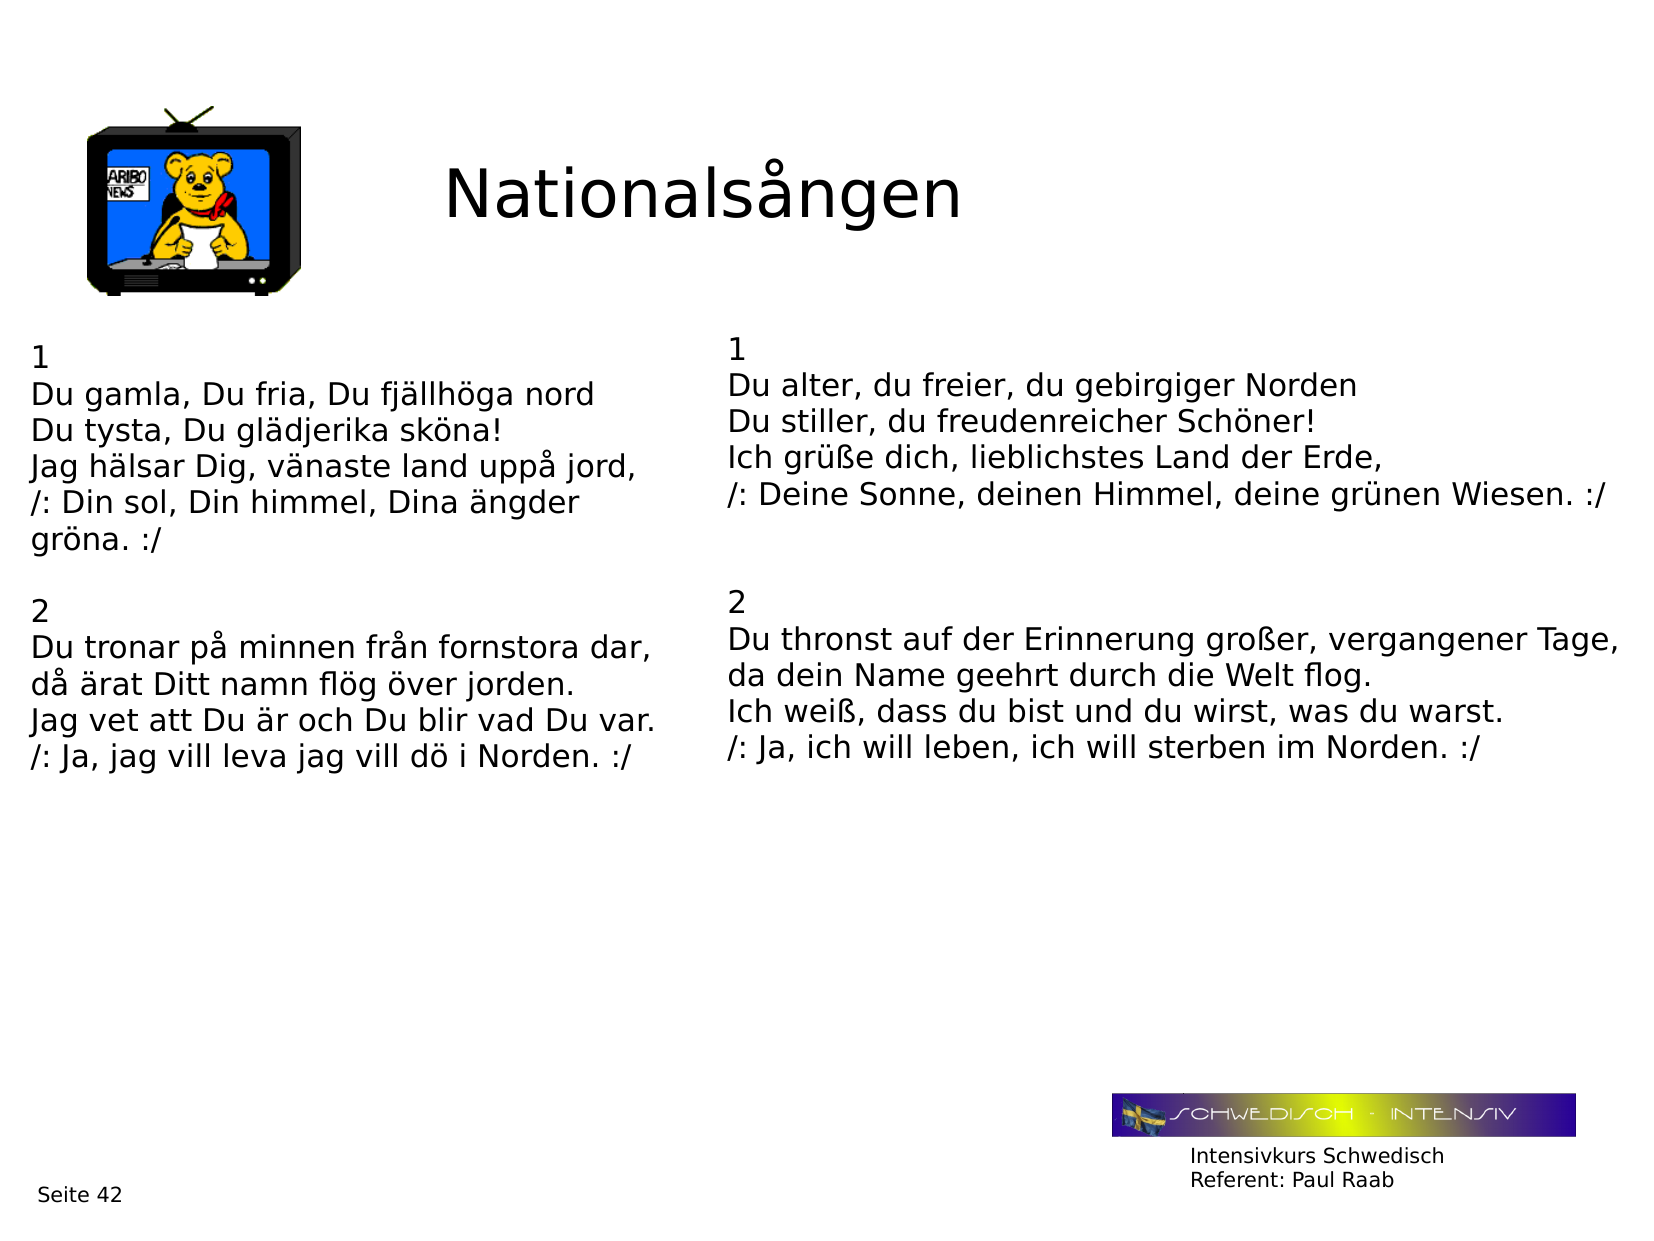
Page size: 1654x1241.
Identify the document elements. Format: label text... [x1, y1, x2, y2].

picture [1112, 1093, 1576, 1137]
picture [87, 106, 301, 296]
text_box Nationalsången [428, 147, 991, 241]
text_box 1 Du gamla, Du fria, Du fjällhöga nord Du tysta, Du glädjerika sköna! Jag hälsar Dig, vänaste land uppå jord, /: Din sol, Din himmel, Dina ängder gröna. :/ 2 Du tronar på minnen från fornstora dar, då ärat Ditt namn flög över jorden. Jag vet att Du är och Du blir vad Du var. /: Ja, jag vill leva jag vill dö i Norden. :/ [15, 332, 729, 783]
text_box 1 Du alter, du freier, du gebirgiger Norden Du stiller, du freudenreicher Schöner! Ich grüße dich, lieblichstes Land der Erde, /: Deine Sonne, deinen Himmel, deine grünen Wiesen. :/ 2 Du thronst auf der Erinnerung großer, vergangener Tage, da dein Name geehrt durch die Welt flog. Ich weiß, dass du bist und du wirst, was du warst. /: Ja, ich will leben, ich will sterben im Norden. :/ [712, 323, 1651, 774]
